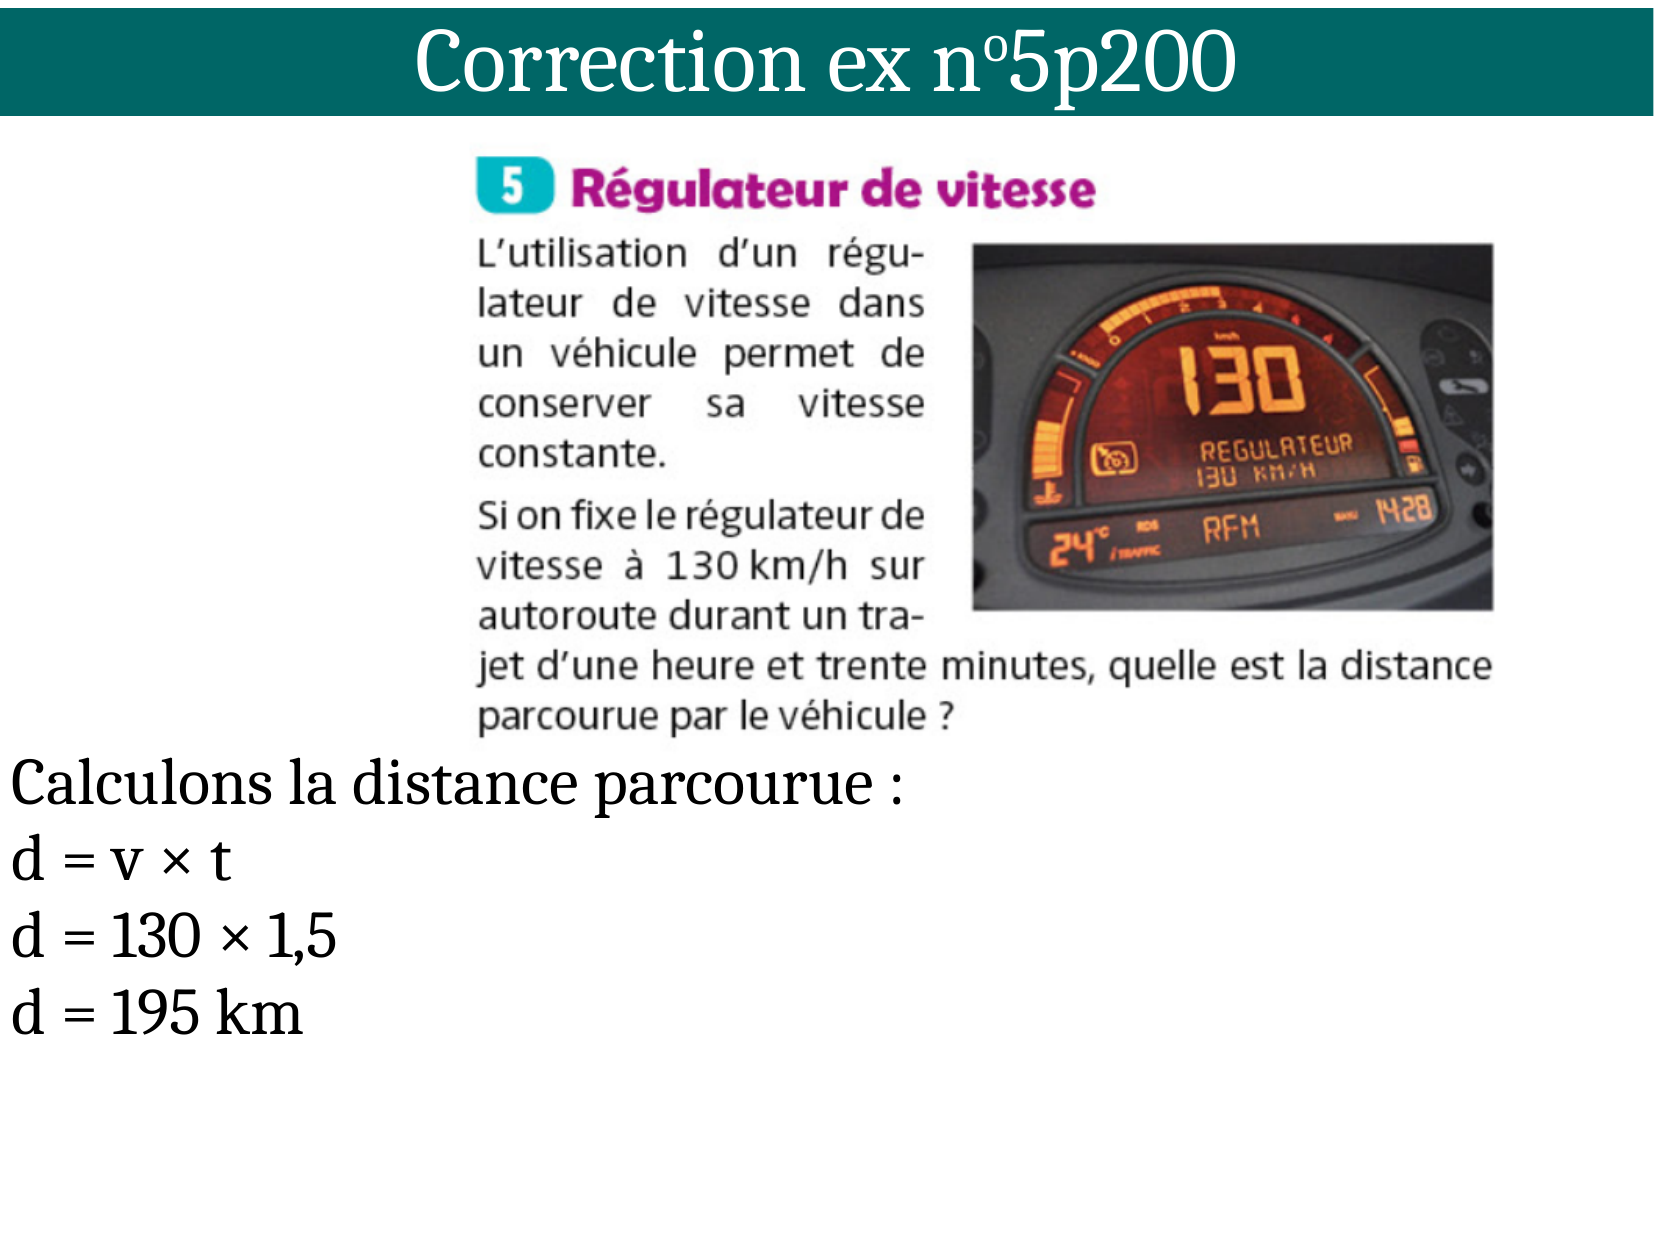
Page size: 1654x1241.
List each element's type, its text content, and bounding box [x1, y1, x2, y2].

picture [469, 141, 1512, 761]
title Correction ex no5p200 [0, 8, 1654, 116]
subtitle Calculons la distance parcourue : d = v × t d = 130 × 1,5 d = 195 km [11, 129, 1642, 1229]
